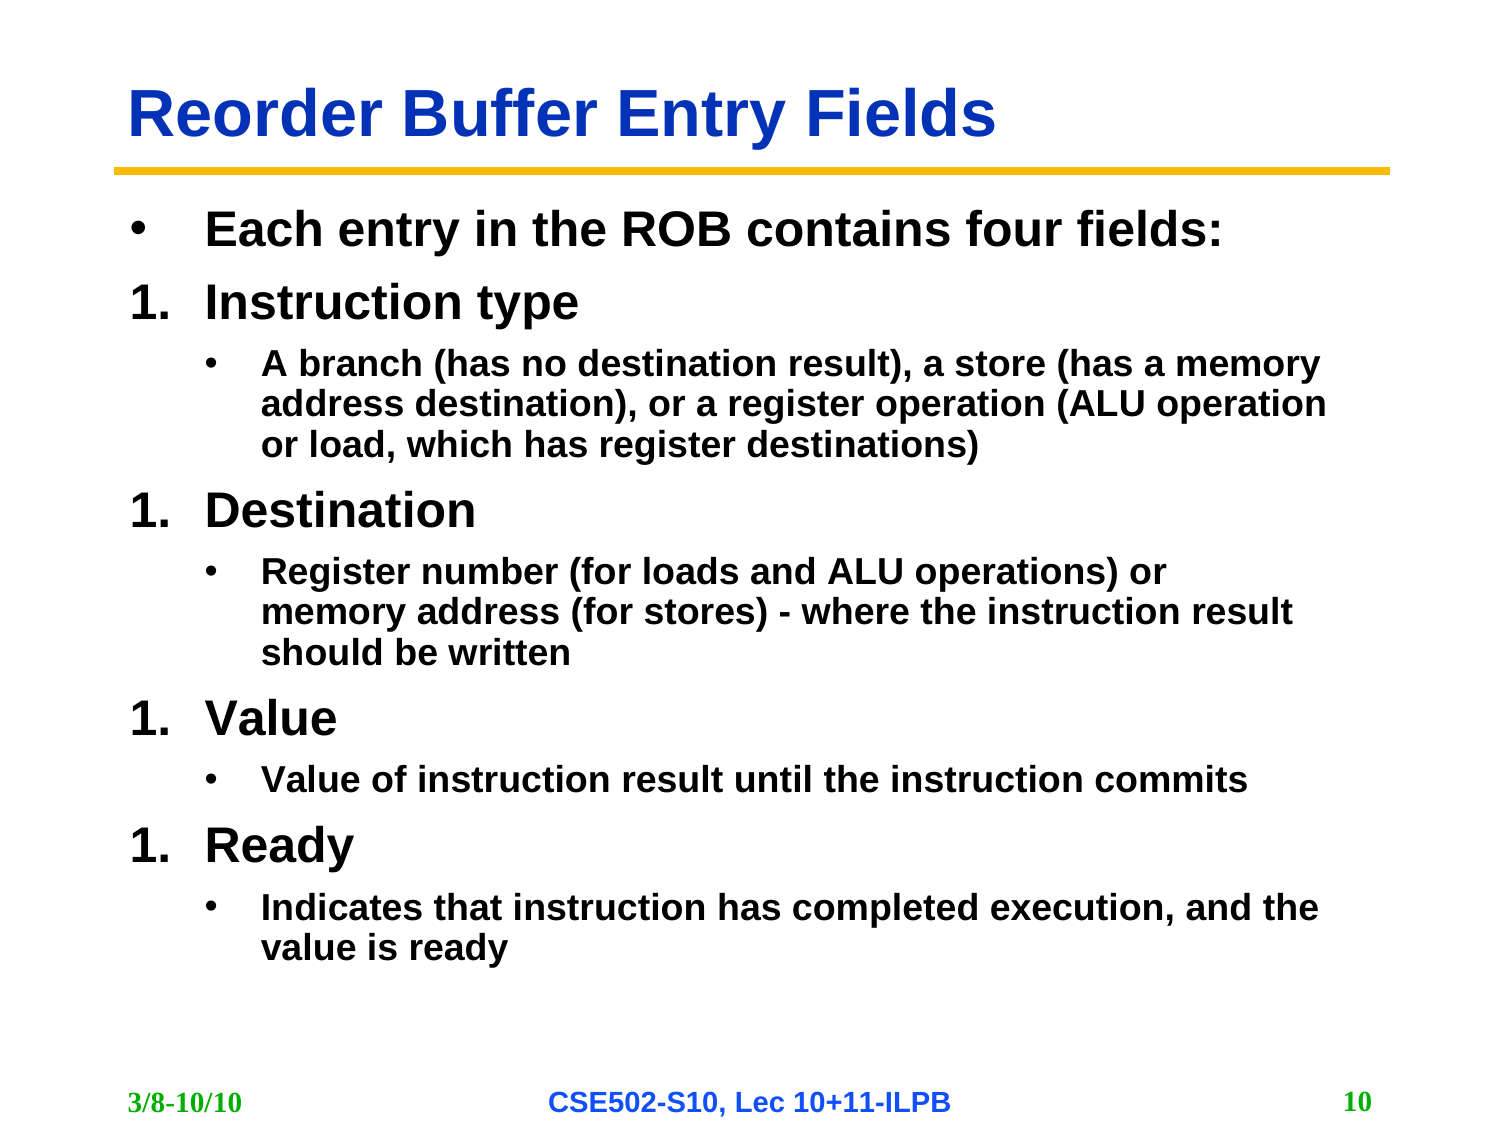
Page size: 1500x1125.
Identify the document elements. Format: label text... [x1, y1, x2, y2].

text_box 3/8-10/10 [112, 1088, 426, 1113]
title Reorder Buffer Entry Fields [112, 54, 1309, 176]
list Each entry in the ROB contains four fields: Instruction type A branch (has no destination result), a store (has a memory address destination), or a register operation (ALU operation or load, which has register destinations) Destination Register number (for loads and ALU operations) or memory address (for stores) - where the instruction result should be written Value Value of instruction result until the instruction commits Ready Indicates that instruction has completed execution, and the value is ready [114, 195, 1375, 1005]
text_box CSE502-S10, Lec 10+11-ILPB [512, 1088, 988, 1113]
text_box <number> [1074, 1087, 1388, 1113]
